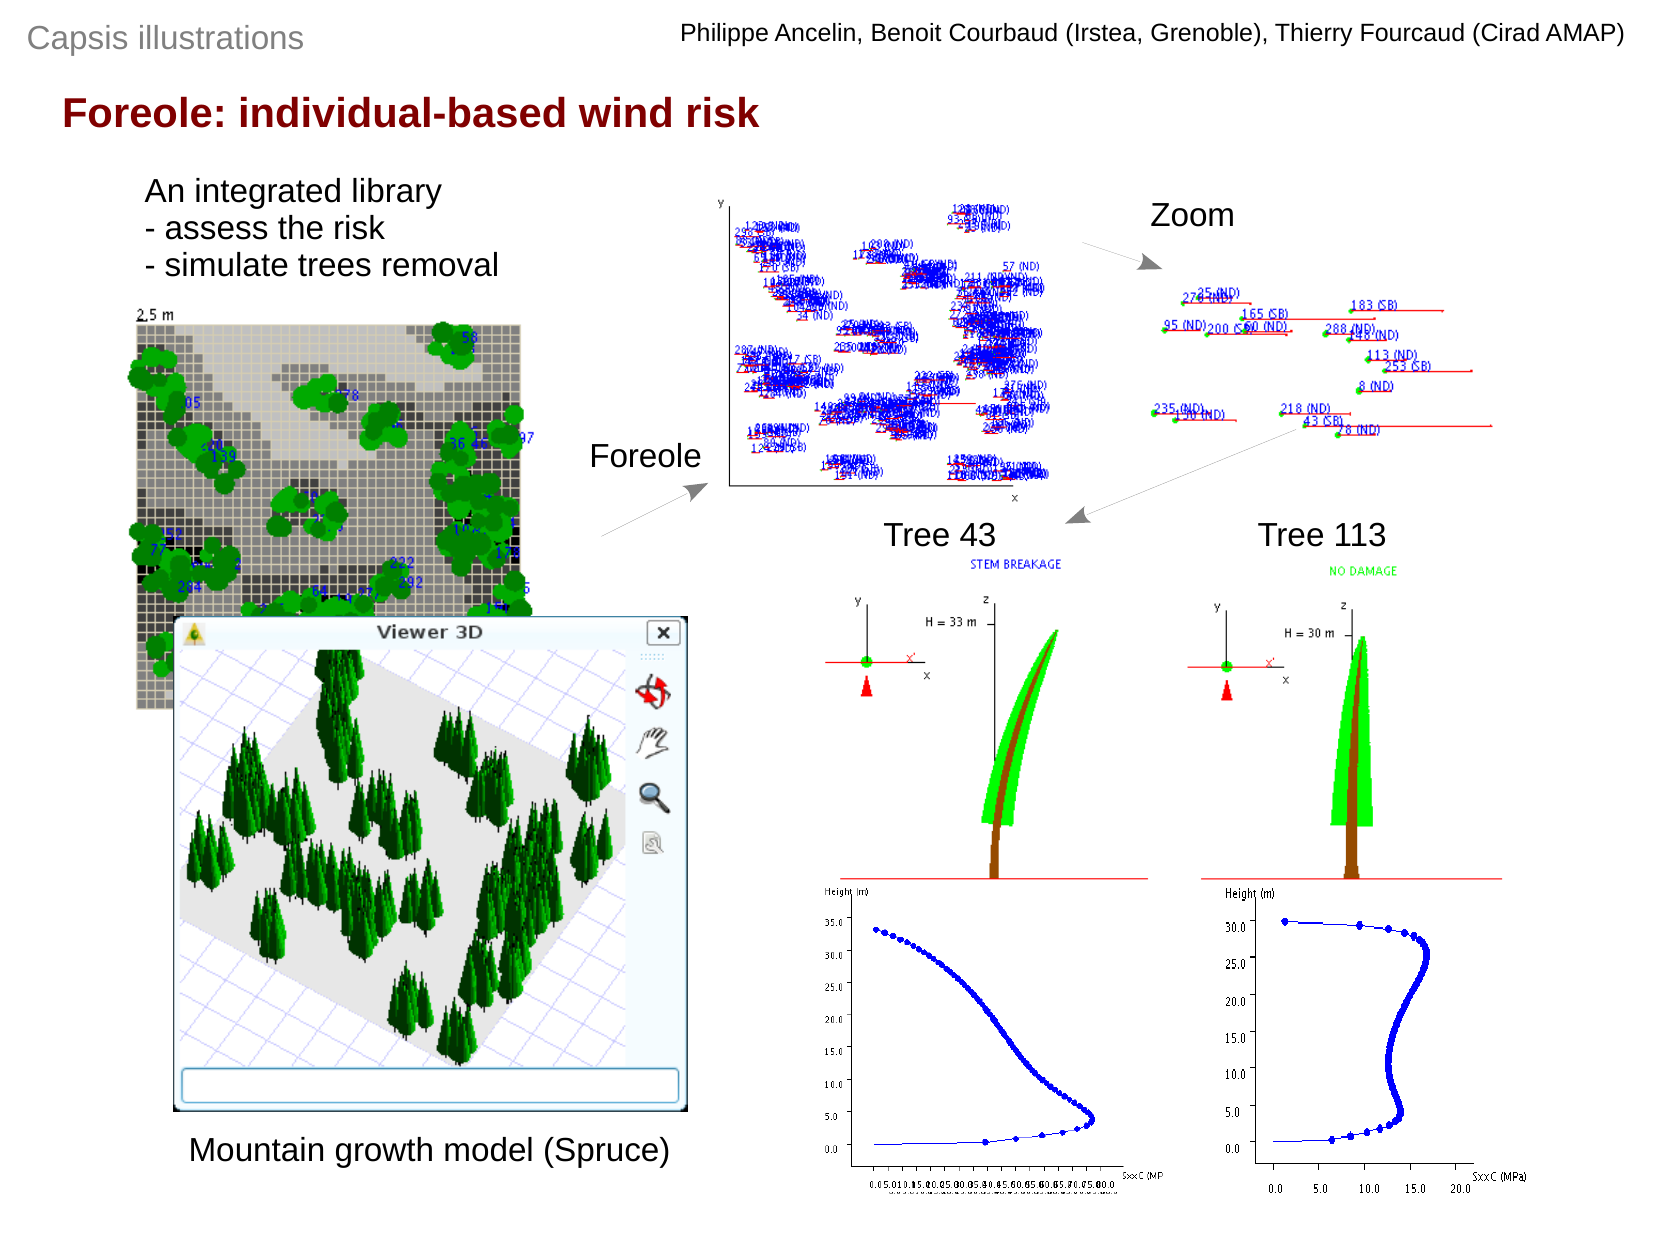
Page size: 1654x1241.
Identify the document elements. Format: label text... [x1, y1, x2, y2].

text_box Capsis illustrations [11, 11, 426, 64]
text_box Tree 113 [1242, 509, 1484, 562]
text_box An integrated library - assess the risk - simulate trees removal [129, 165, 768, 292]
text_box Mountain growth model (Spruce) [173, 1124, 762, 1177]
picture [815, 555, 1163, 1199]
text_box Foreole: individual-based wind risk [47, 82, 1418, 144]
picture [1182, 562, 1536, 1200]
picture [125, 302, 688, 1112]
picture [714, 188, 1056, 510]
text_box Zoom [1135, 188, 1377, 241]
text_box Tree 43 [868, 509, 1110, 562]
picture [1135, 269, 1510, 457]
text_box Foreole [574, 430, 762, 482]
text_box Philippe Ancelin, Benoit Courbaud (Irstea, Grenoble), Thierry Fourcaud (Cirad AMAP) [543, 11, 1642, 55]
